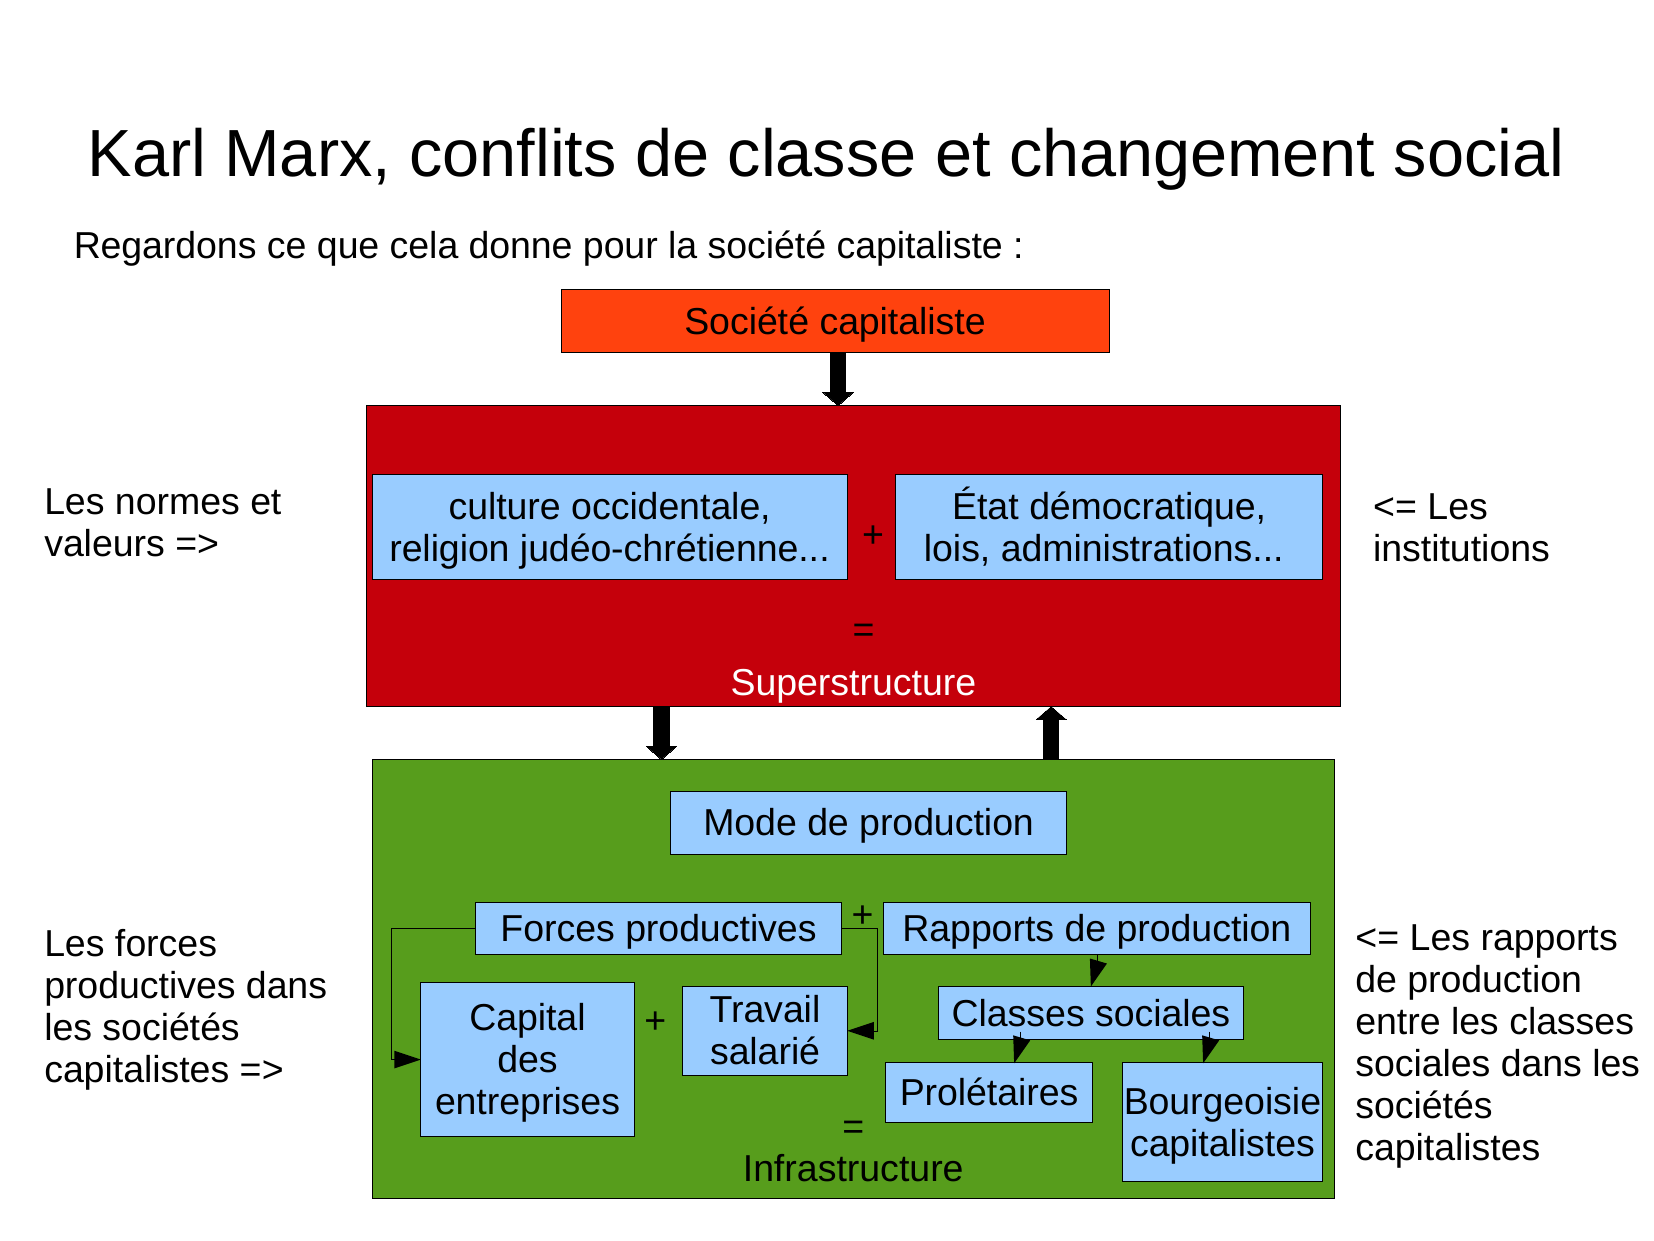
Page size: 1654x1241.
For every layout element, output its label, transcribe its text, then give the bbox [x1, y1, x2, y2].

text_box <= Les rapports de production entre les classes sociales dans les sociétés capitalistes [1340, 909, 1654, 1177]
text_box Regardons ce que cela donne pour la société capitaliste : [59, 217, 1052, 274]
text_box = Infrastructure [372, 759, 1335, 1199]
text_box + [629, 991, 684, 1052]
text_box Les normes et valeurs => [29, 473, 297, 573]
text_box État démocratique, lois, administrations... [895, 474, 1323, 580]
text_box Les forces productives dans les sociétés capitalistes => [29, 915, 343, 1099]
text_box + [847, 505, 901, 566]
text_box Travail salarié [682, 986, 848, 1076]
text_box [1036, 706, 1067, 760]
text_box Rapports de production [883, 902, 1311, 955]
text_box Société capitaliste [561, 289, 1110, 353]
text_box Mode de production [670, 791, 1067, 855]
text_box + [836, 886, 891, 946]
text_box culture occidentale, religion judéo-chrétienne... [372, 474, 848, 580]
text_box Forces productives [475, 902, 842, 955]
text_box Capital des entreprises [420, 982, 635, 1137]
text_box [646, 706, 677, 760]
text_box Superstructure [366, 405, 1341, 707]
text_box Classes sociales [938, 986, 1244, 1040]
text_box Prolétaires [885, 1062, 1093, 1123]
text_box <= Les institutions [1358, 478, 1566, 578]
title Karl Marx, conflits de classe et changement social [82, 56, 1571, 250]
text_box Bourgeoisie capitalistes [1122, 1062, 1323, 1182]
text_box = [837, 600, 892, 661]
text_box [822, 352, 854, 406]
